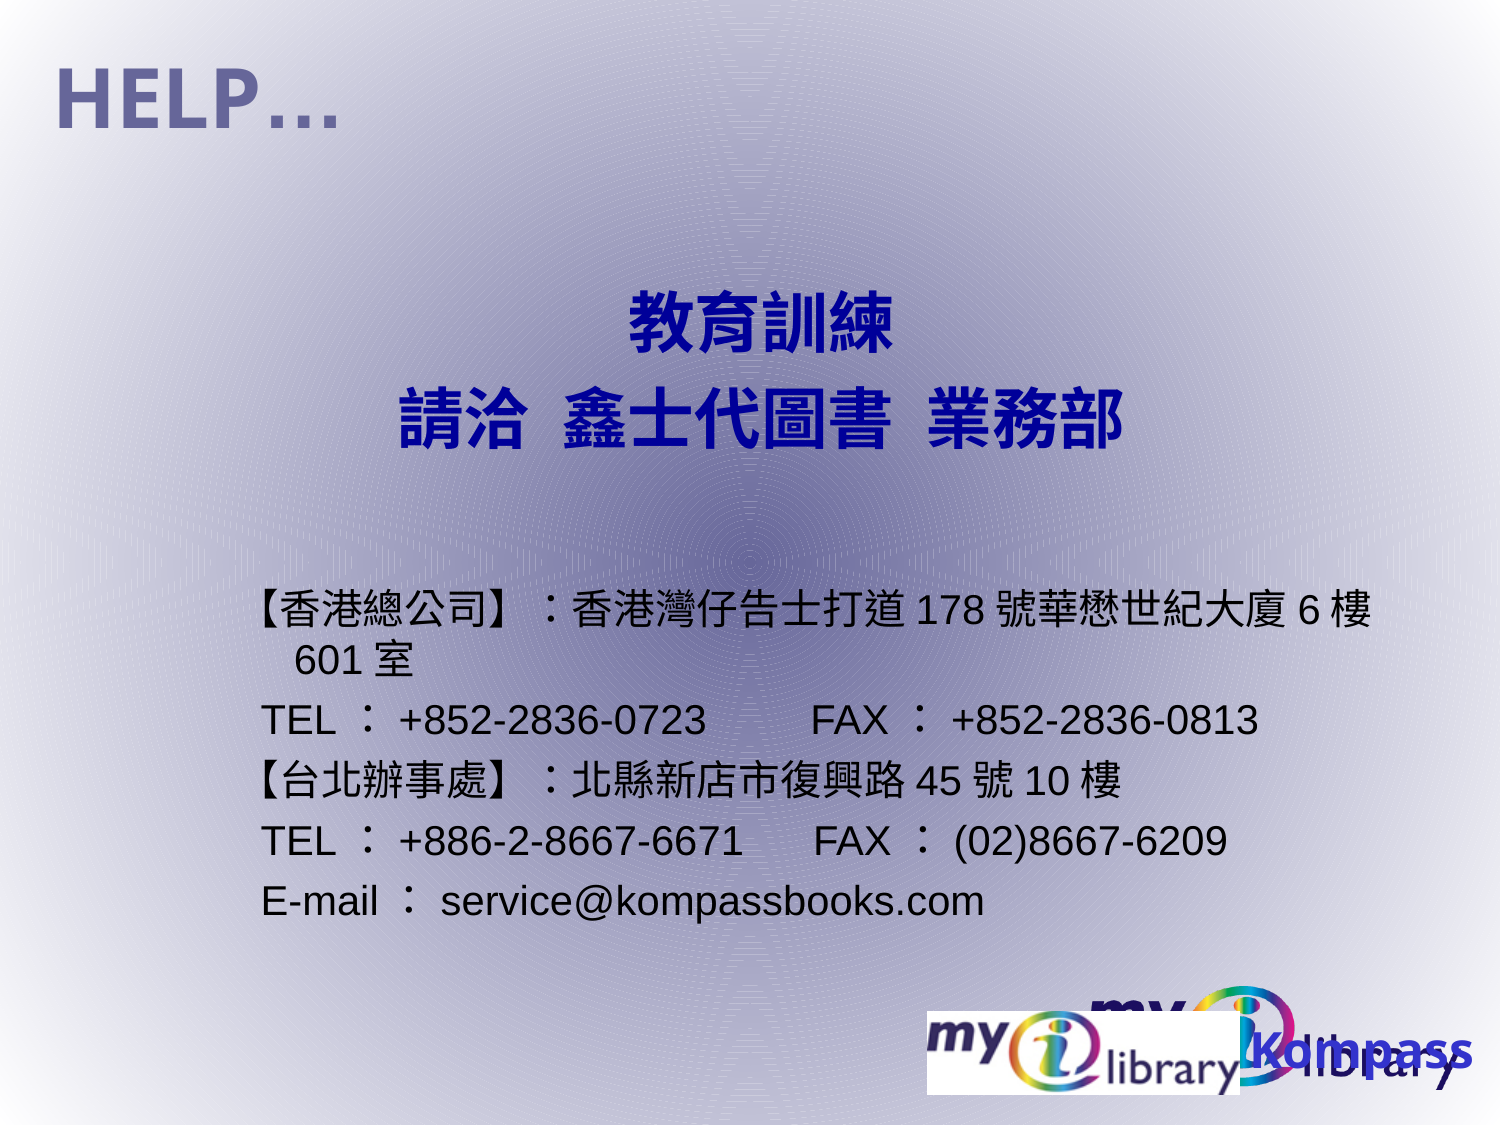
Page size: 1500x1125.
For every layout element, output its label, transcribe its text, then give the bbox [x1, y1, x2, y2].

text_box Kompass [1234, 1011, 1500, 1087]
picture [927, 1011, 1240, 1095]
text_box 【香港總公司】：香港灣仔告士打道178號華懋世紀大廈6樓601室 TEL：+852-2836-0723 FAX：+852-2836-0813 【台北辦事處】：北縣新店市復興路45號10樓 TEL：+886-2-8667-6671 FAX：(02)8667-6209 E-mail：service@kompassbooks.com [223, 575, 1465, 863]
text_box 教育訓練 請洽 鑫士代圖書 業務部 [187, 258, 1336, 470]
